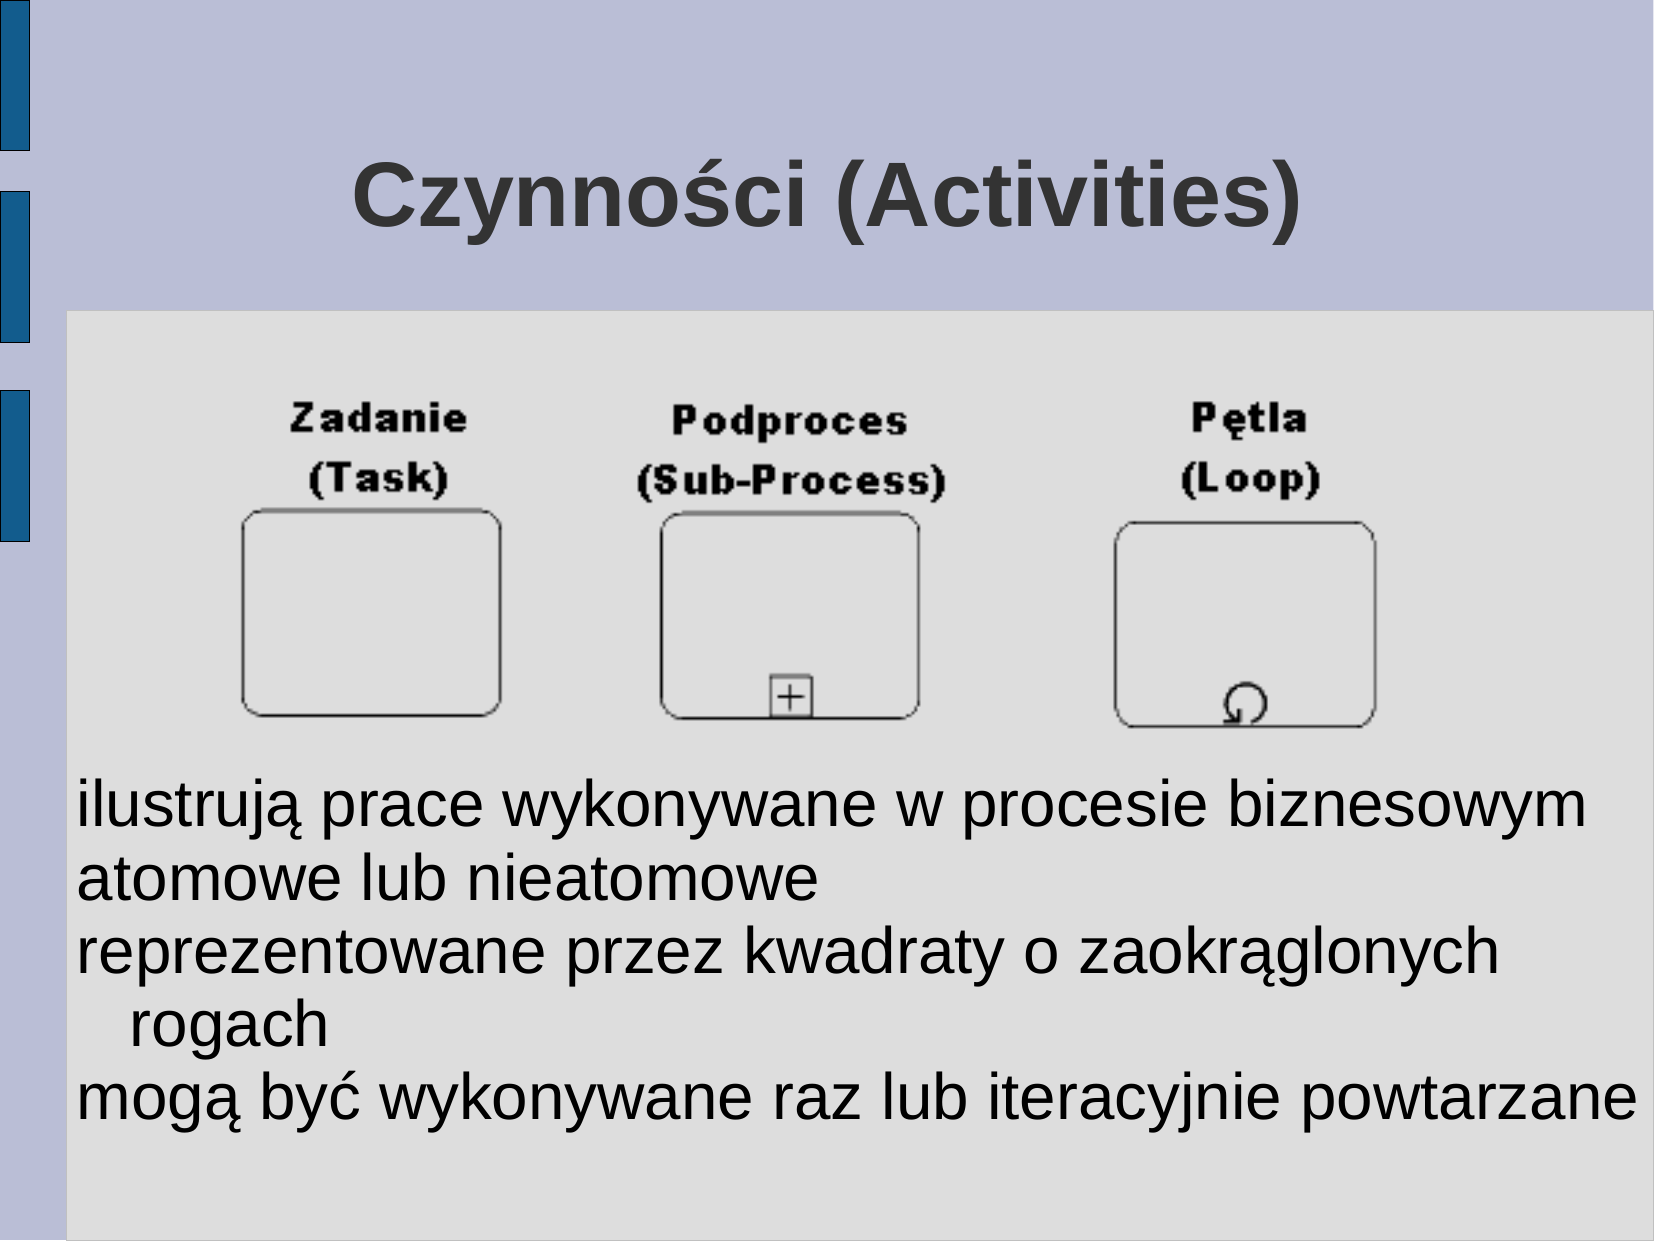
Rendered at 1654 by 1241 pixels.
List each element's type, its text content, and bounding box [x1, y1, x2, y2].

list ilustrują prace wykonywane w procesie biznesowym atomowe lub nieatomowe reprezentowane przez kwadraty o zaokrąglonych rogach mogą być wykonywane raz lub iteracyjnie powtarzane [59, 767, 1654, 1241]
picture [155, 324, 1536, 745]
title Czynności (Activities) [121, 91, 1534, 299]
